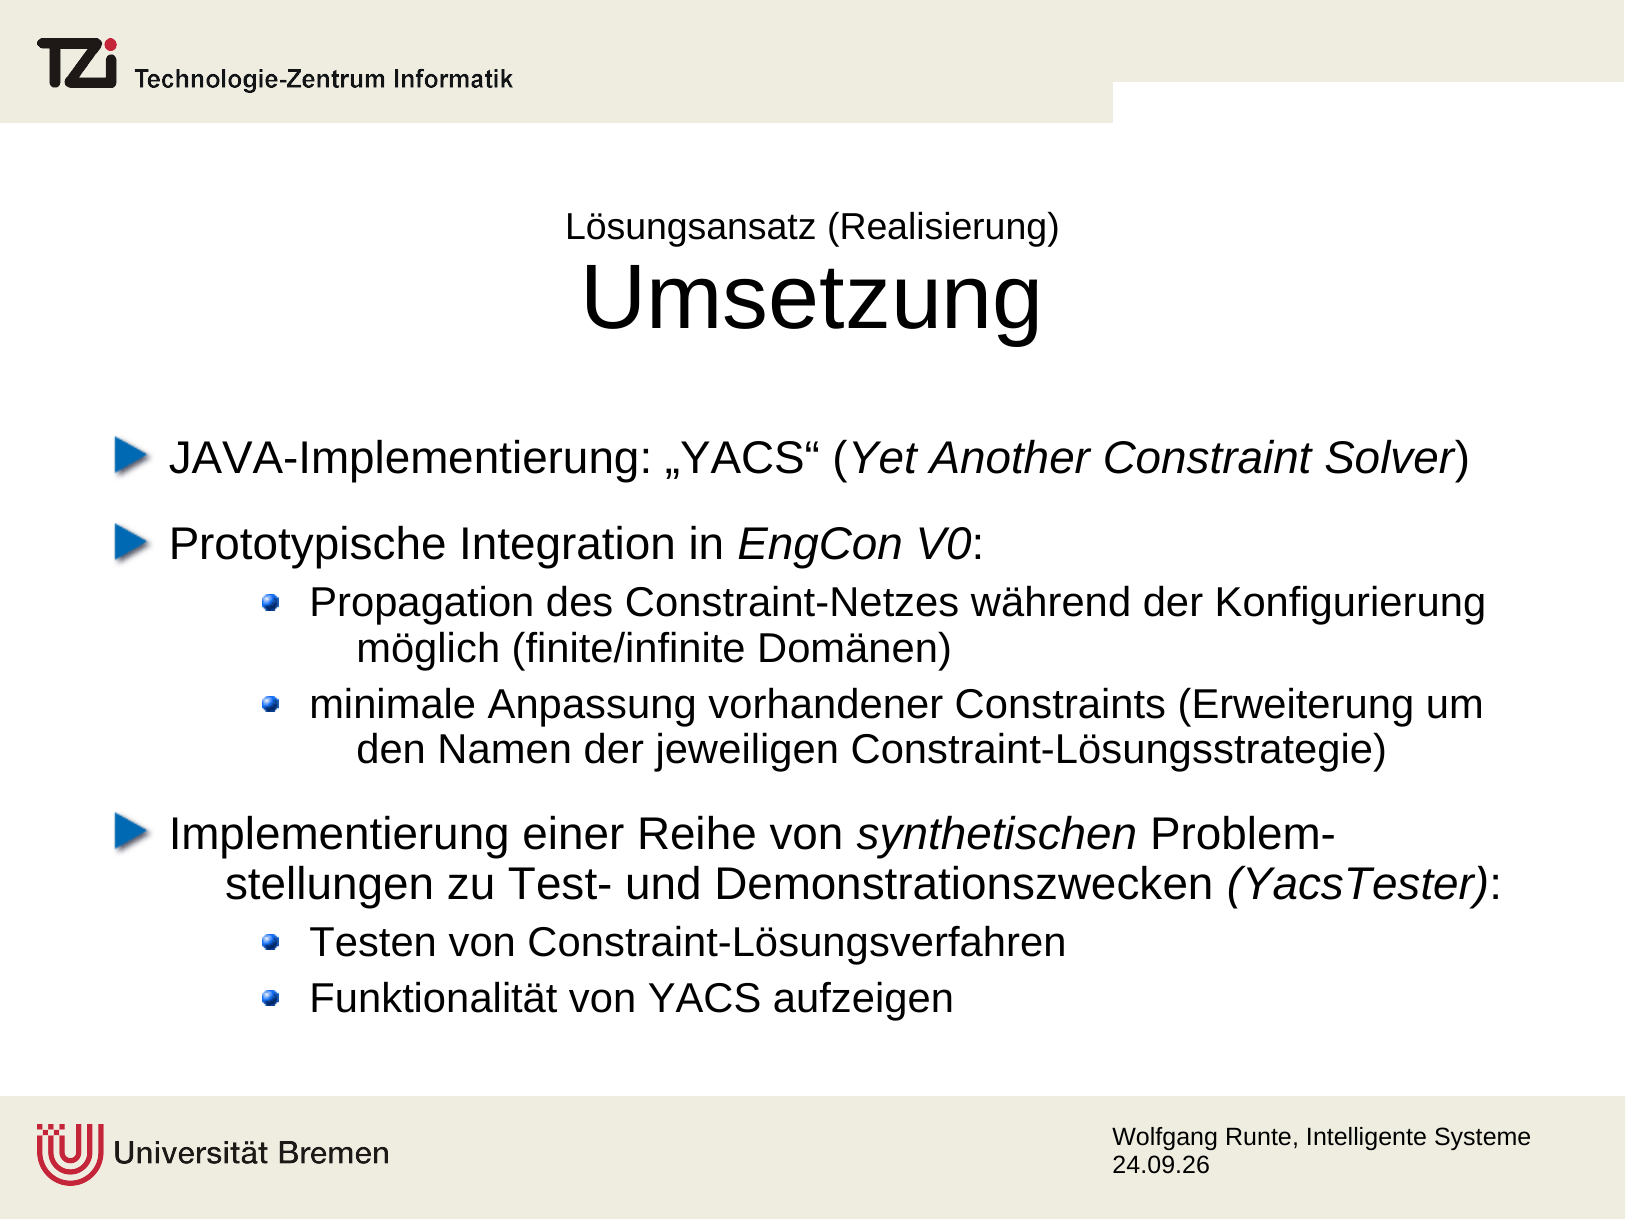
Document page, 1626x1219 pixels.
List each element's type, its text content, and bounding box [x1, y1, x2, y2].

list JAVA-Implementierung: „YACS“ (Yet Another Constraint Solver) Prototypische Integration in EngCon V0: Propagation des Constraint-Netzes während der Konfigurierung möglich (finite/infinite Domänen) minimale Anpassung vorhandener Constraints (Erweiterung um den Namen der jeweiligen Constraint-Lösungsstrategie) Implementierung einer Reihe von synthetischen Problem- stellungen zu Test- und Demonstrationszwecken (YacsTester): Testen von Constraint-Lösungsverfahren Funktionalität von YACS aufzeigen [112, 433, 1513, 1070]
title Lösungsansatz (Realisierung) Umsetzung [112, 162, 1513, 393]
picture [37, 38, 513, 93]
picture [37, 1124, 388, 1186]
